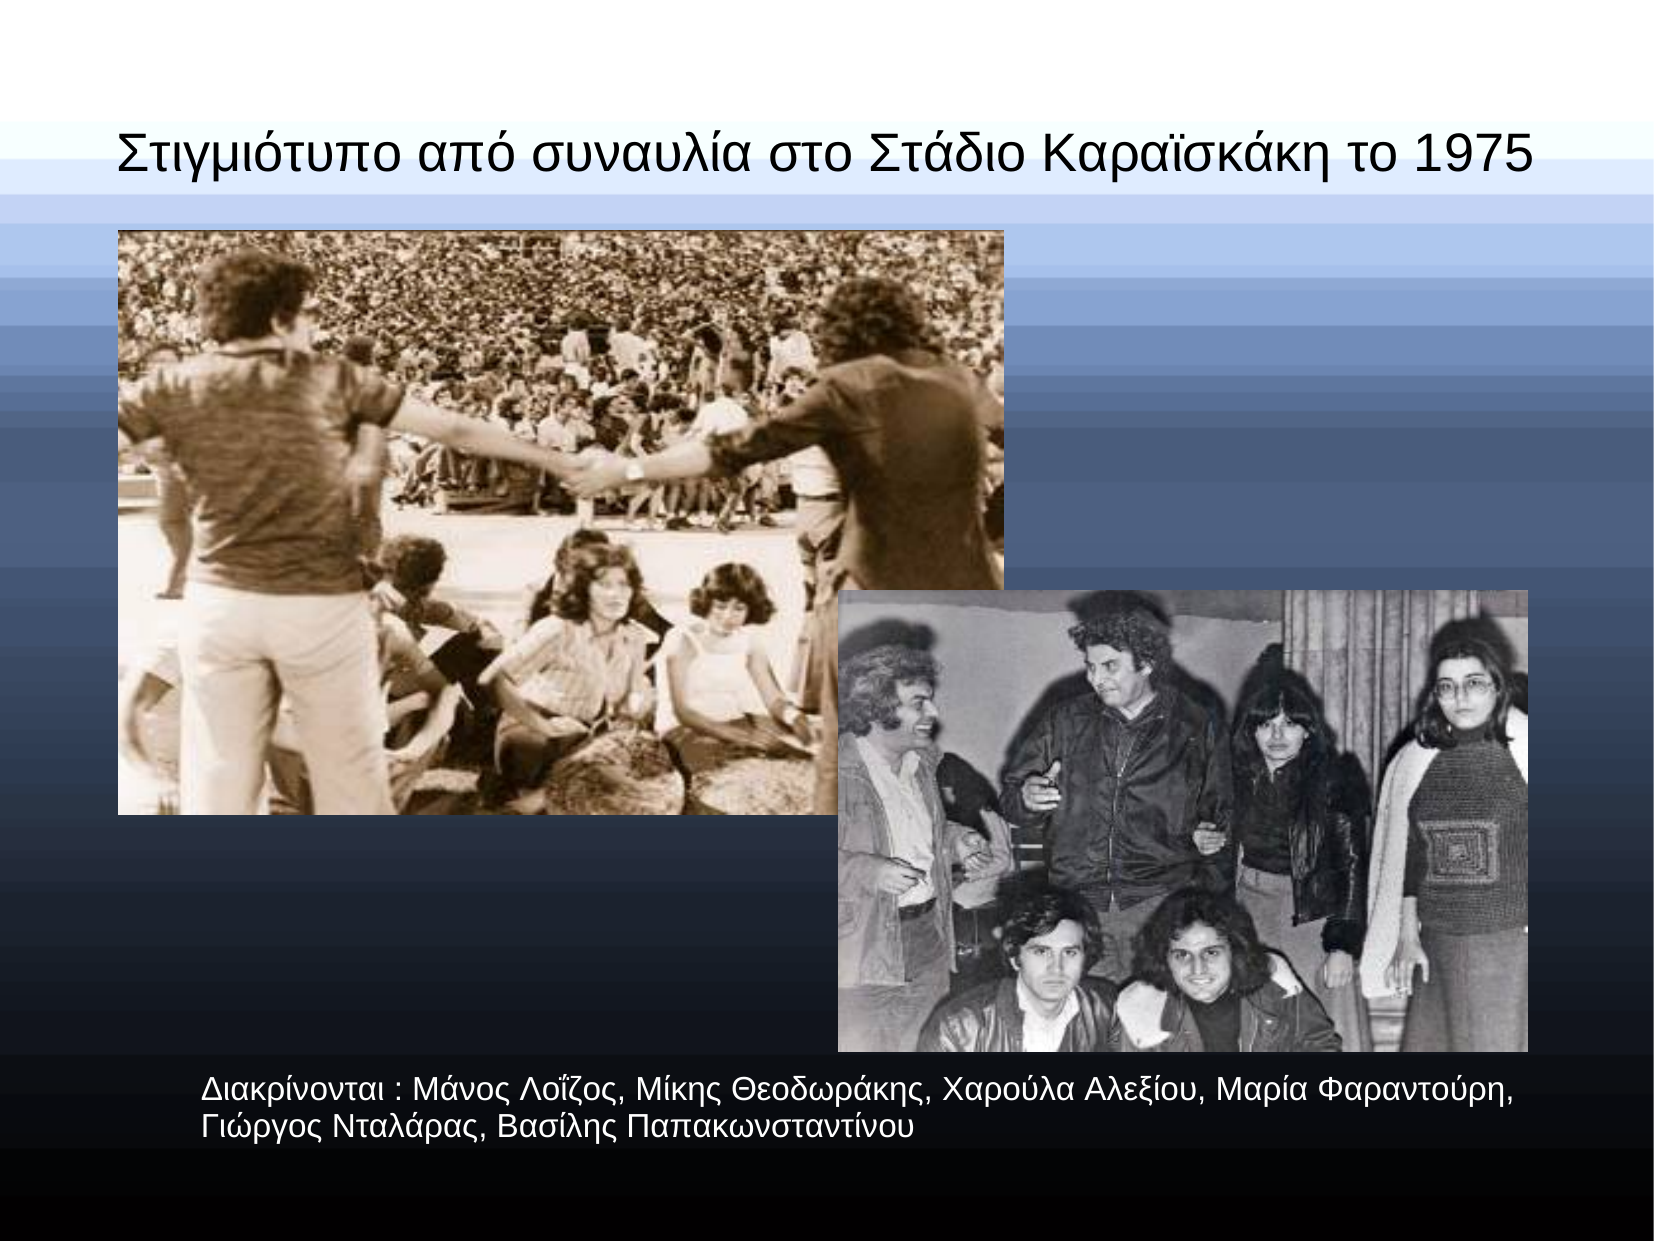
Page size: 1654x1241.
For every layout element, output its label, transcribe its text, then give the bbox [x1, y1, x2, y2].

list Διακρίνονται : Μάνος Λοΐζος, Μίκης Θεοδωράκης, Χαρούλα Αλεξίου, Μαρία Φαραντούρη, Γιώργος Νταλάρας, Βασίλης Παπακωνσταντίνου [129, 1003, 1542, 1161]
title Στιγμιότυπο από συναυλία στο Στάδιο Καραϊσκάκη το 1975 [82, 49, 1571, 257]
picture [0, 0, 1654, 1241]
